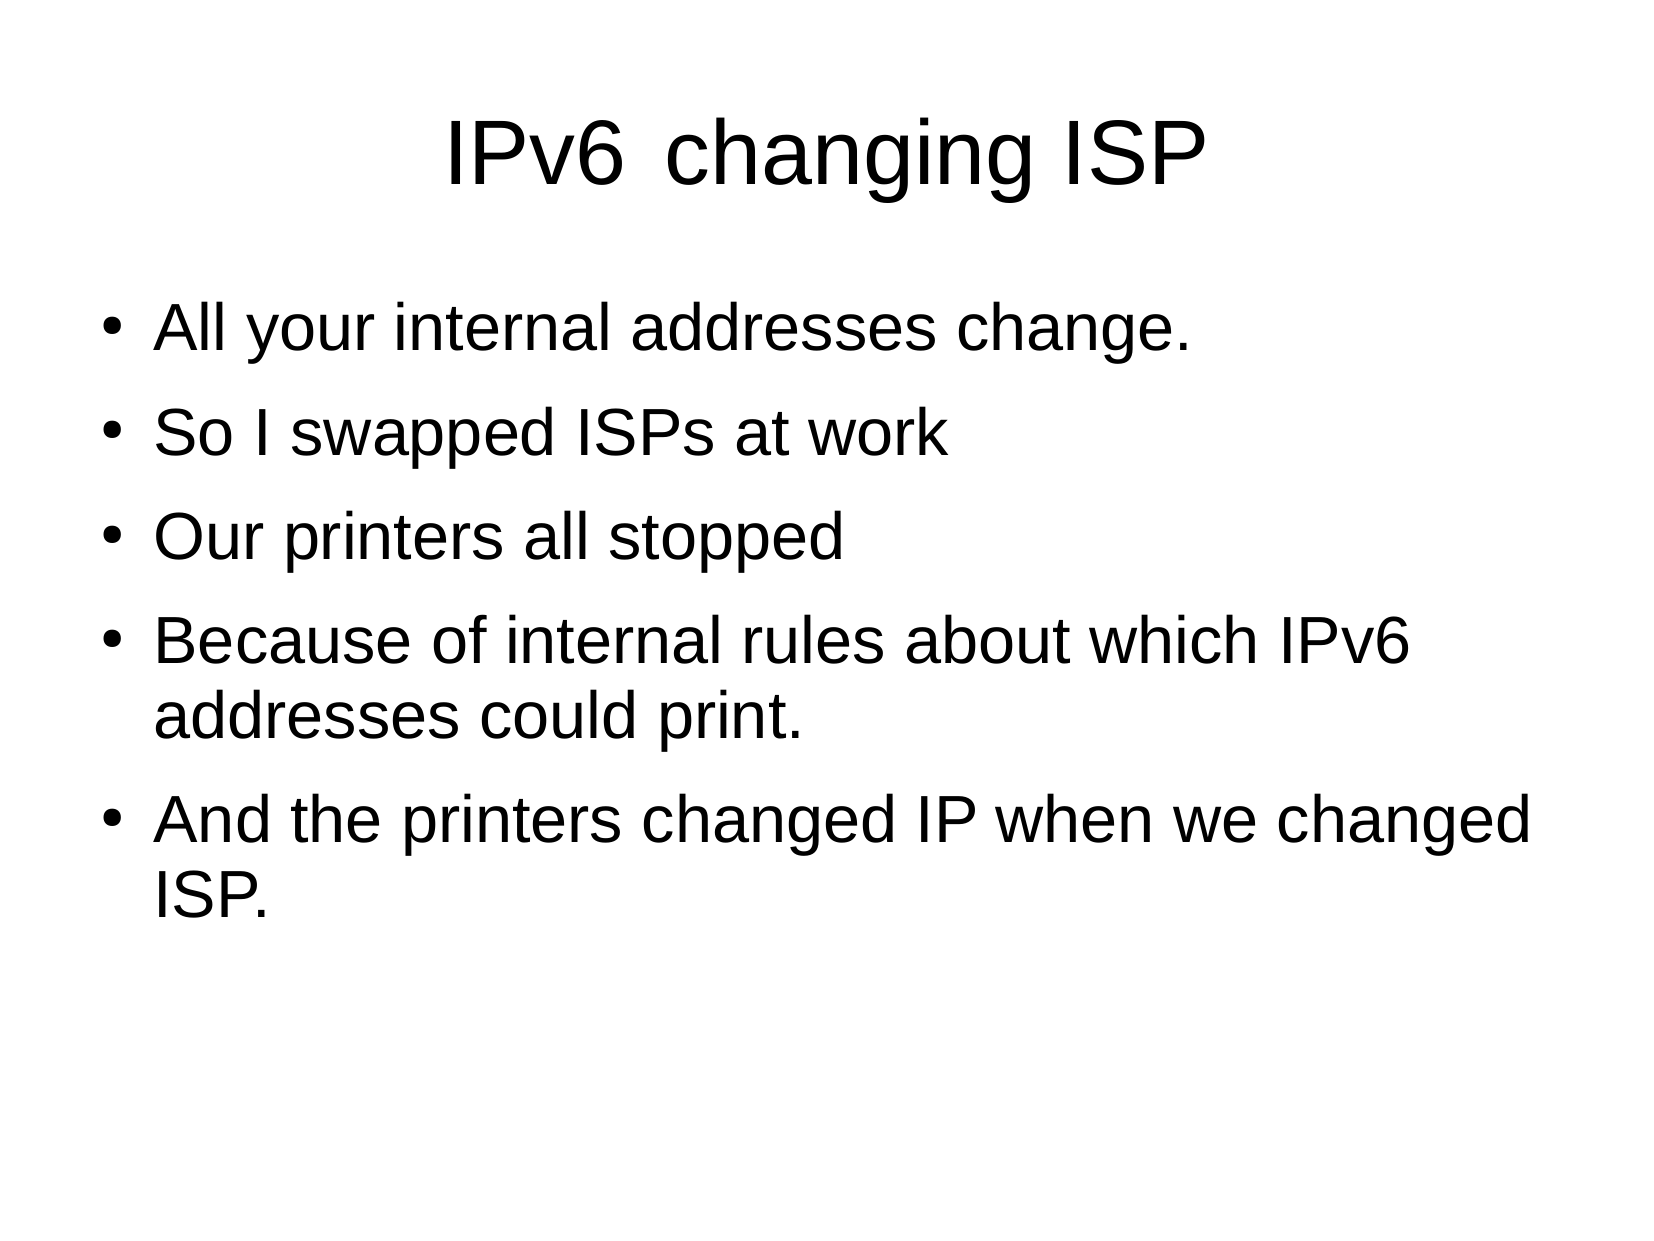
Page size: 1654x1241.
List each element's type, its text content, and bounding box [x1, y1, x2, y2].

list All your internal addresses change. So I swapped ISPs at work Our printers all stopped Because of internal rules about which IPv6 addresses could print. And the printers changed IP when we changed ISP. [82, 290, 1571, 1010]
title IPv6 changing ISP [82, 49, 1571, 257]
